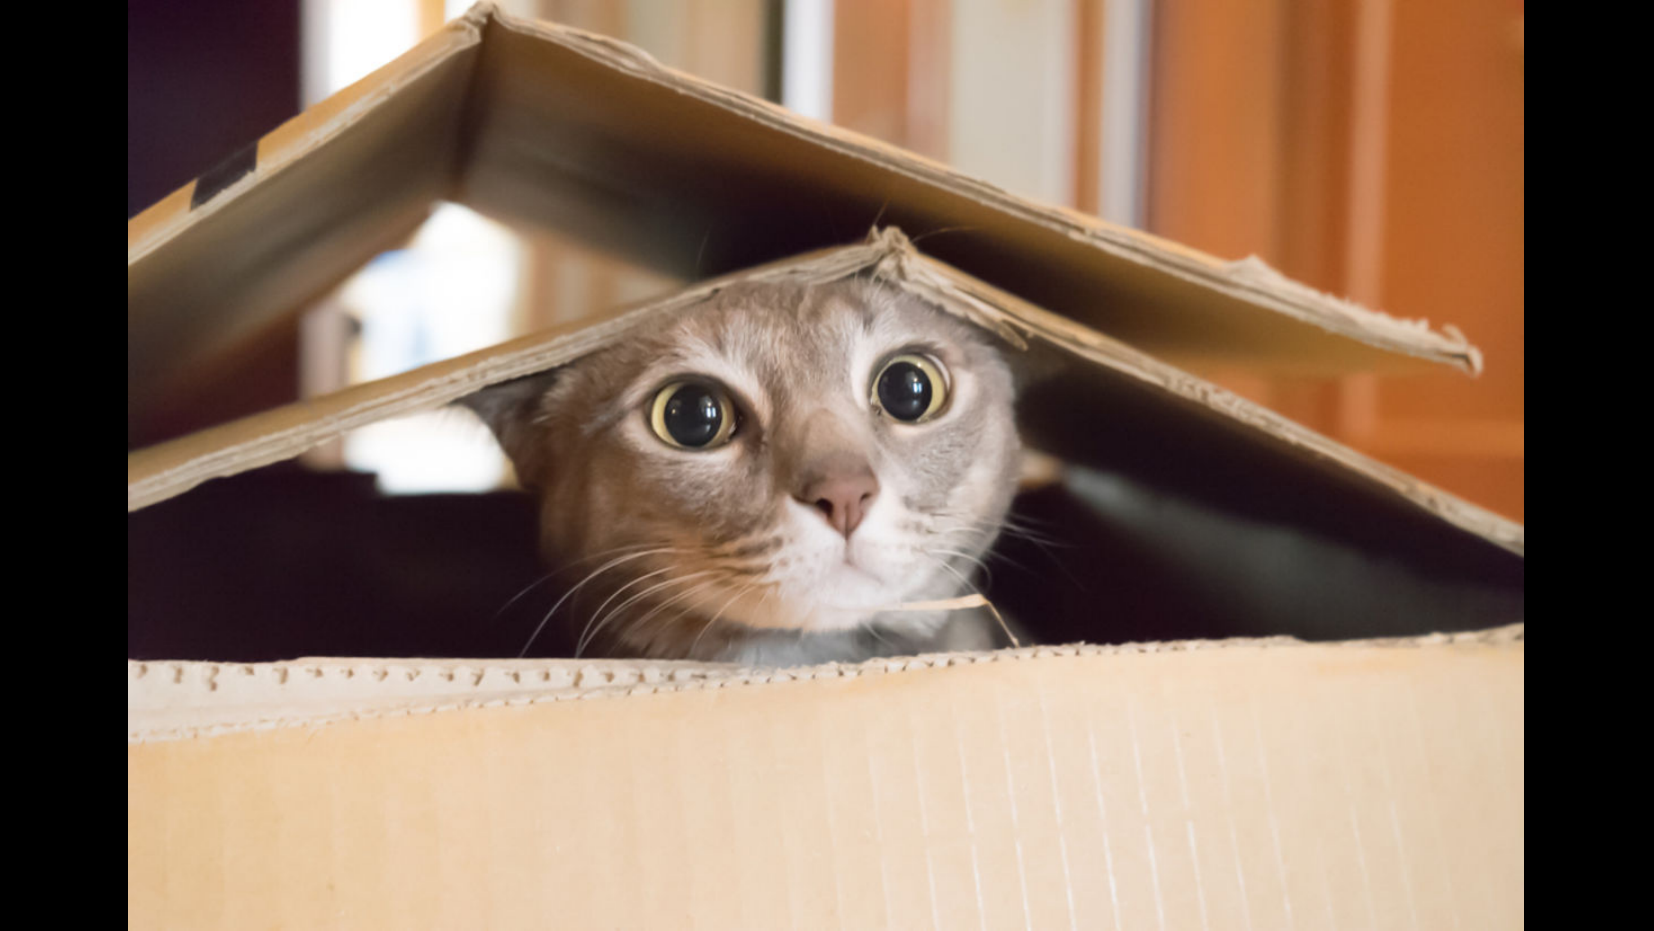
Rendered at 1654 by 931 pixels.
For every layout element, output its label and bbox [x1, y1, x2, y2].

text_box [0, 0, 128, 931]
picture [128, 0, 1524, 931]
text_box [1524, 0, 1654, 931]
